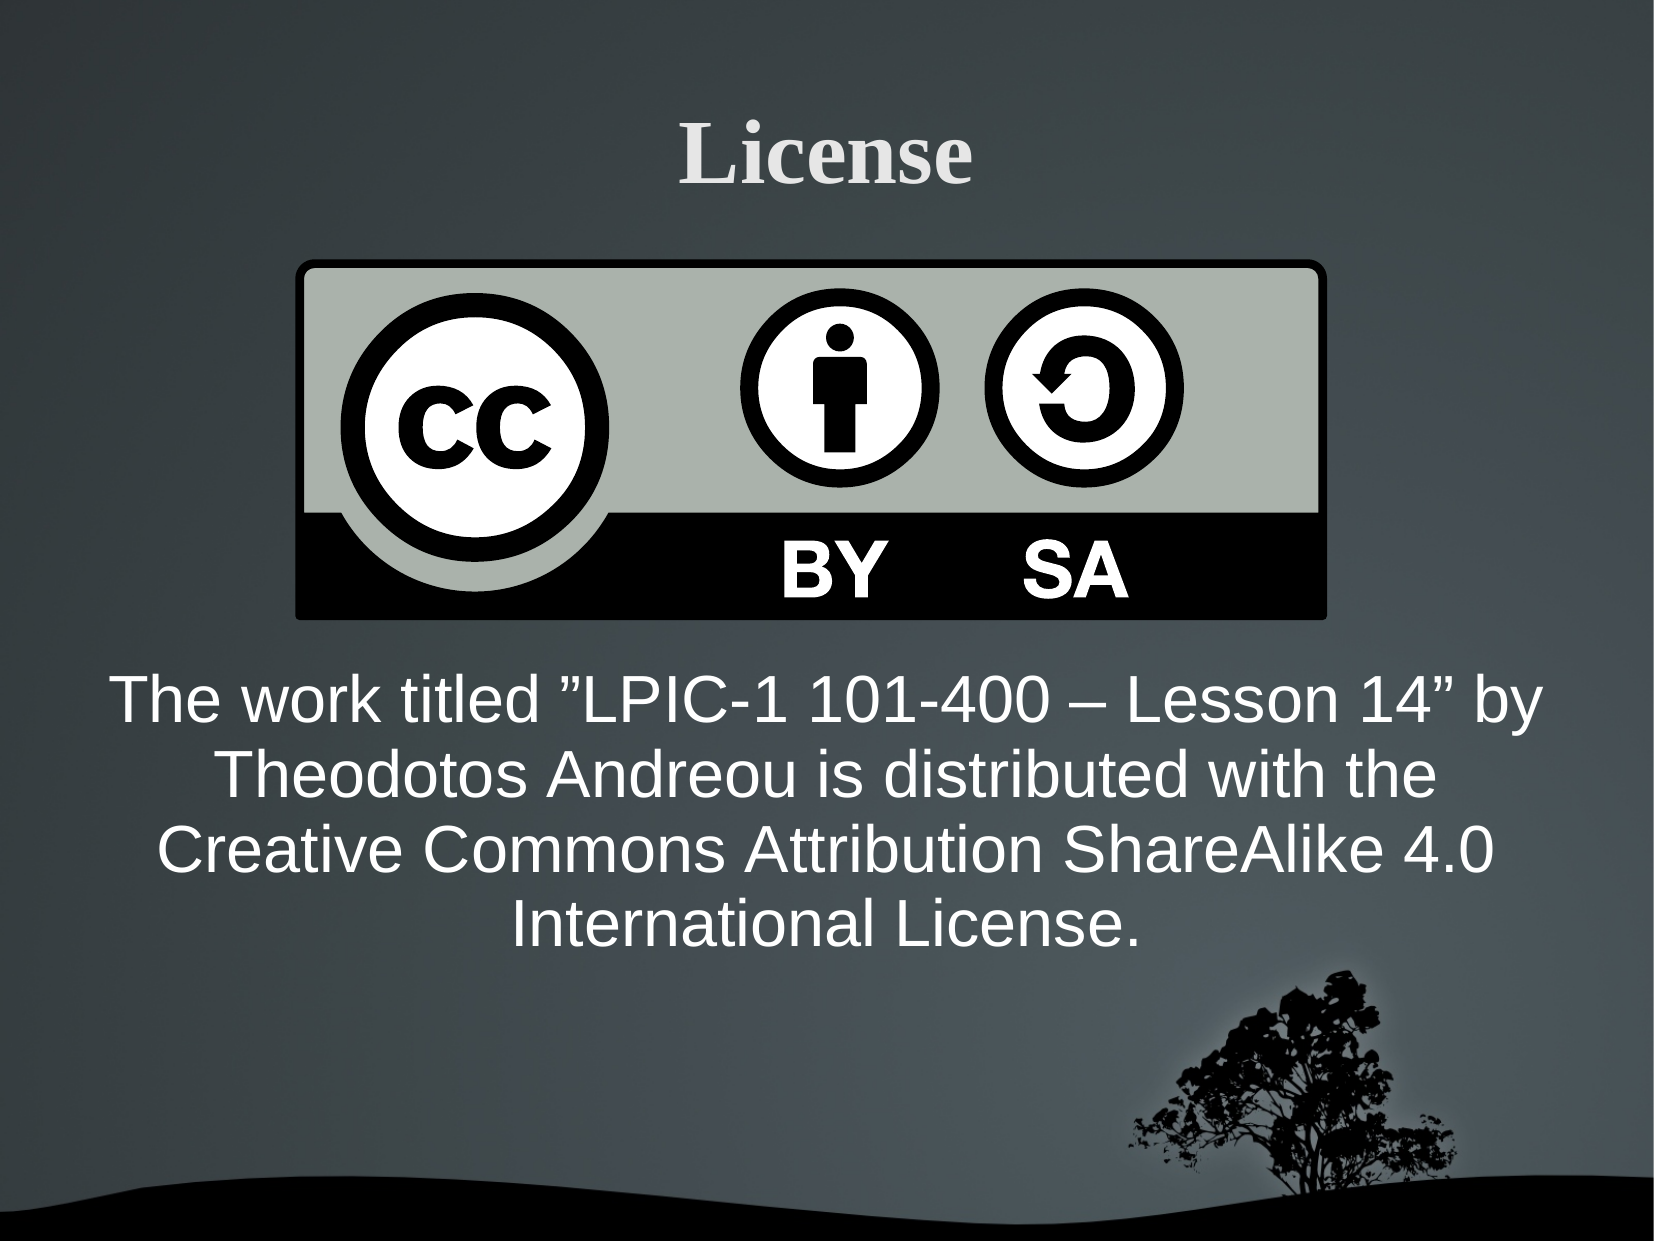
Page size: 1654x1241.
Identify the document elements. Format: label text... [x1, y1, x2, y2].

picture [0, 0, 1654, 1241]
title License [82, 49, 1571, 257]
subtitle The work titled ”LPIC-1 101-400 – Lesson 14” by Theodotos Andreou is distributed with the Creative Commons Attribution ShareAlike 4.0 International License. [82, 290, 1571, 1109]
